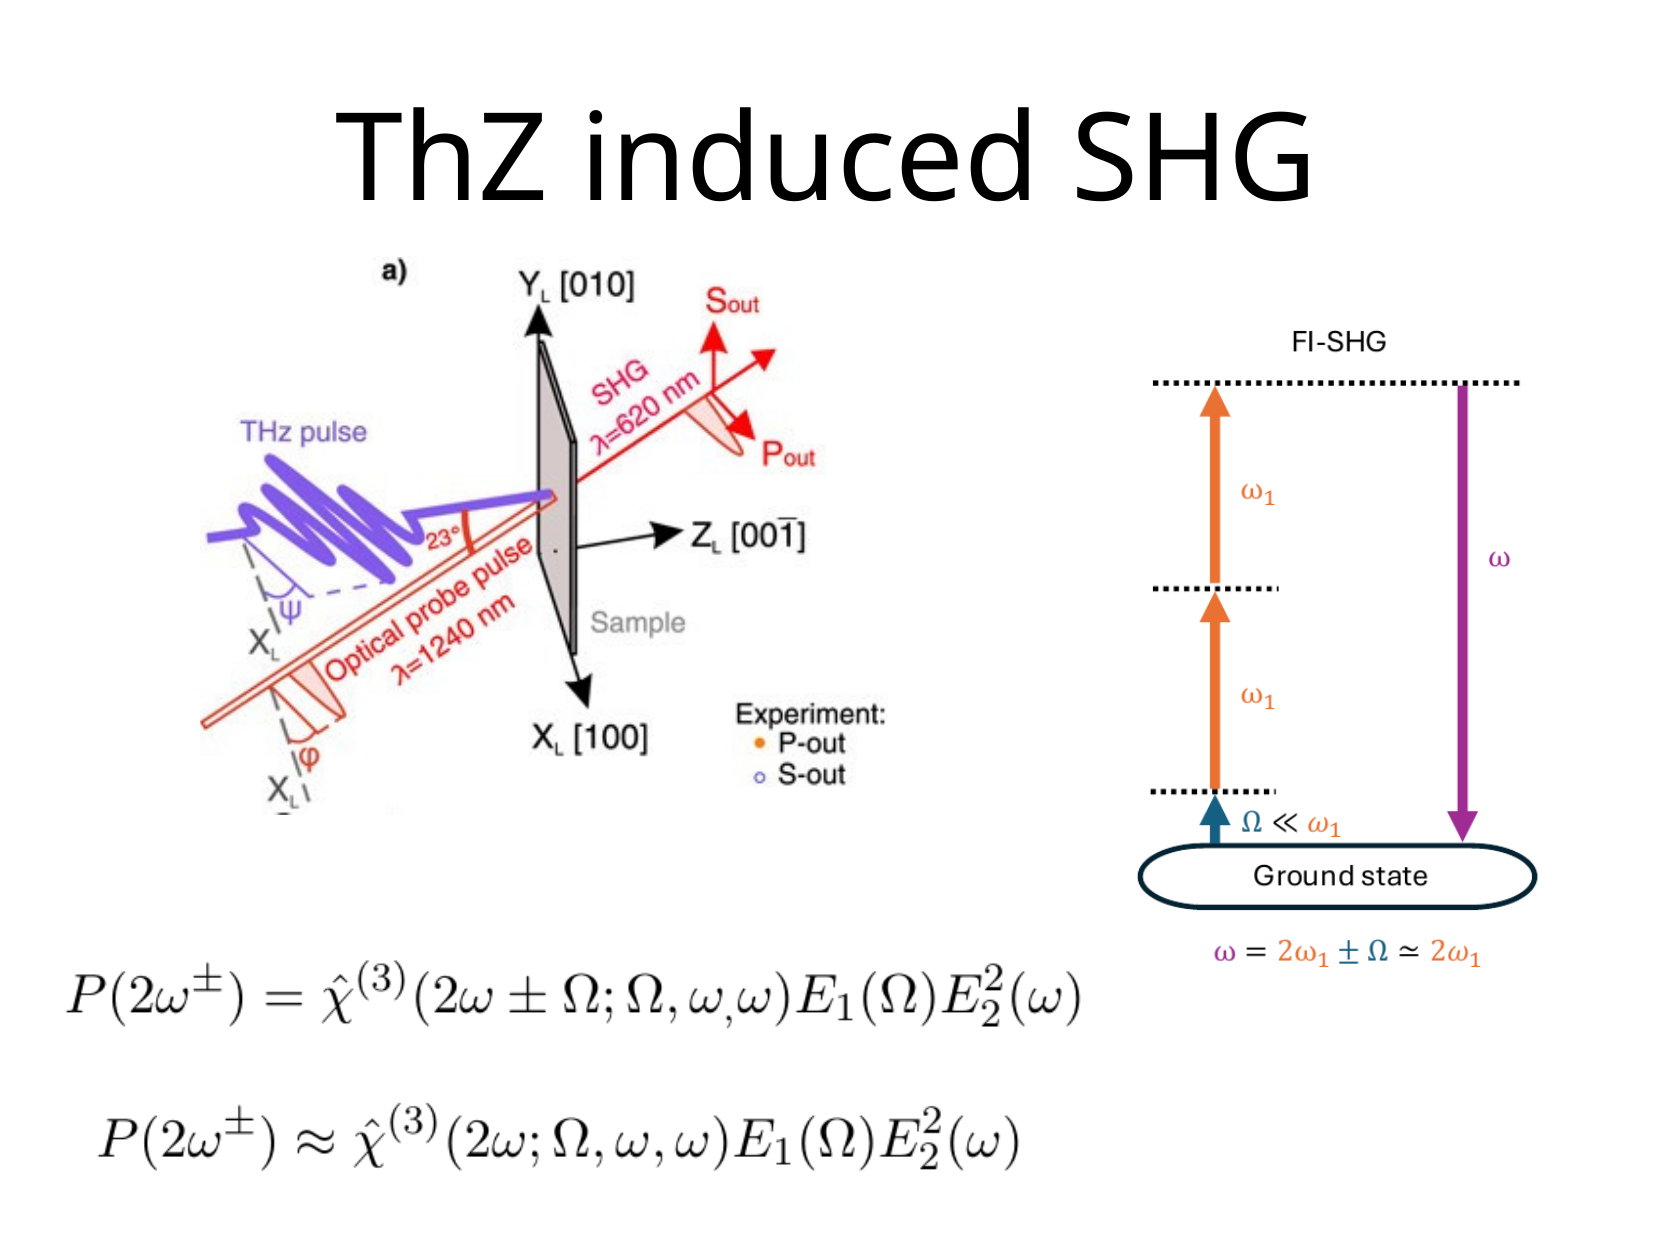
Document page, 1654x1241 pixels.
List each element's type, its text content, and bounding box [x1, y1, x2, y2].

picture [33, 937, 1087, 1052]
picture [1111, 302, 1560, 981]
picture [82, 1086, 1027, 1201]
title ThZ induced SHG [82, 49, 1571, 257]
picture [200, 256, 922, 815]
